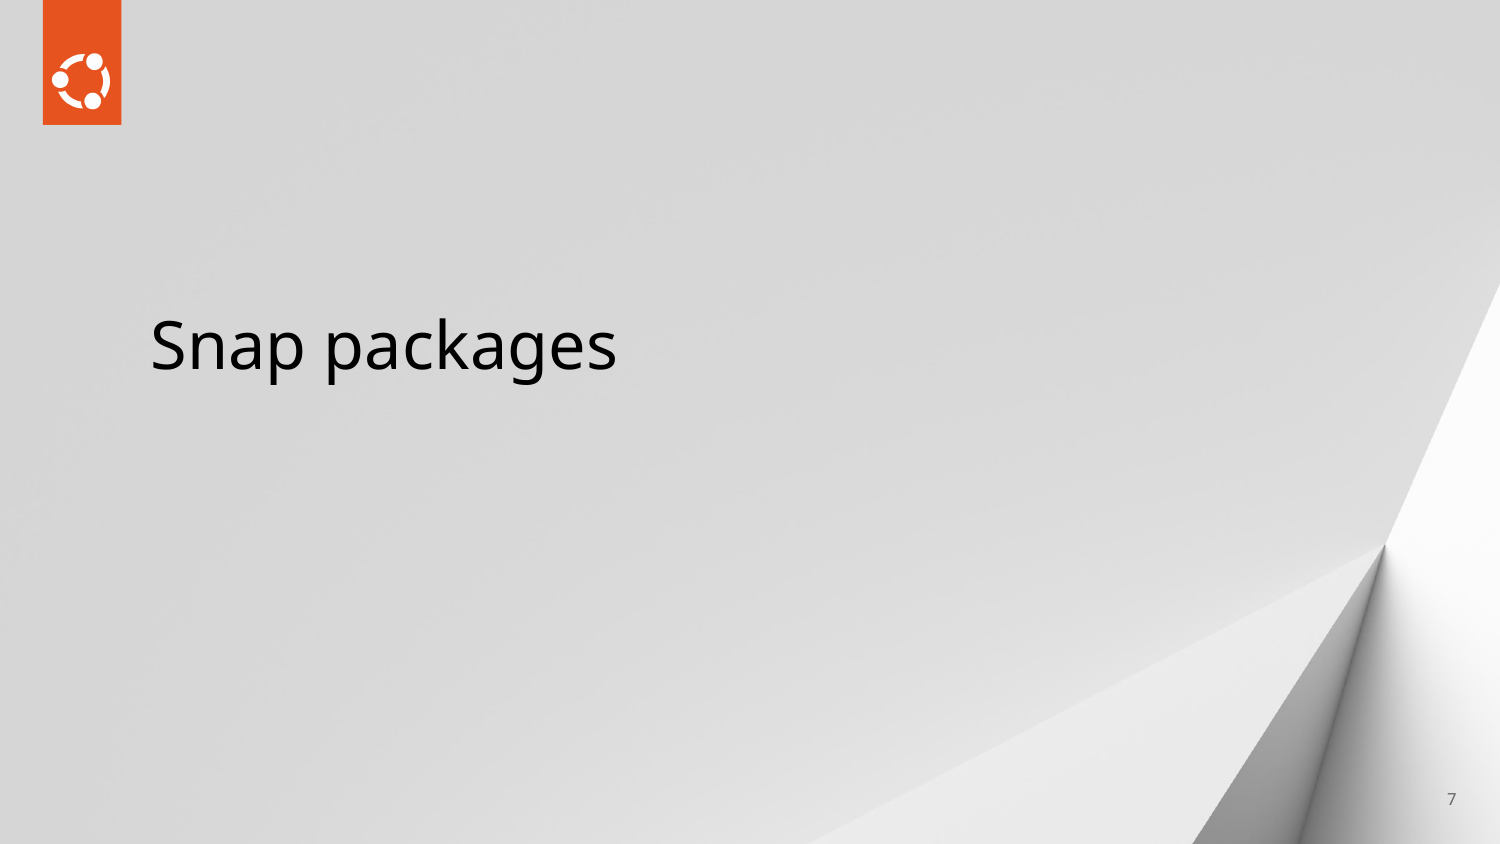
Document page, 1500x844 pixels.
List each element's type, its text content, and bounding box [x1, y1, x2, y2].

slide_number <number> [1381, 773, 1472, 839]
picture [0, 0, 1500, 844]
title Snap packages [150, 300, 1049, 383]
